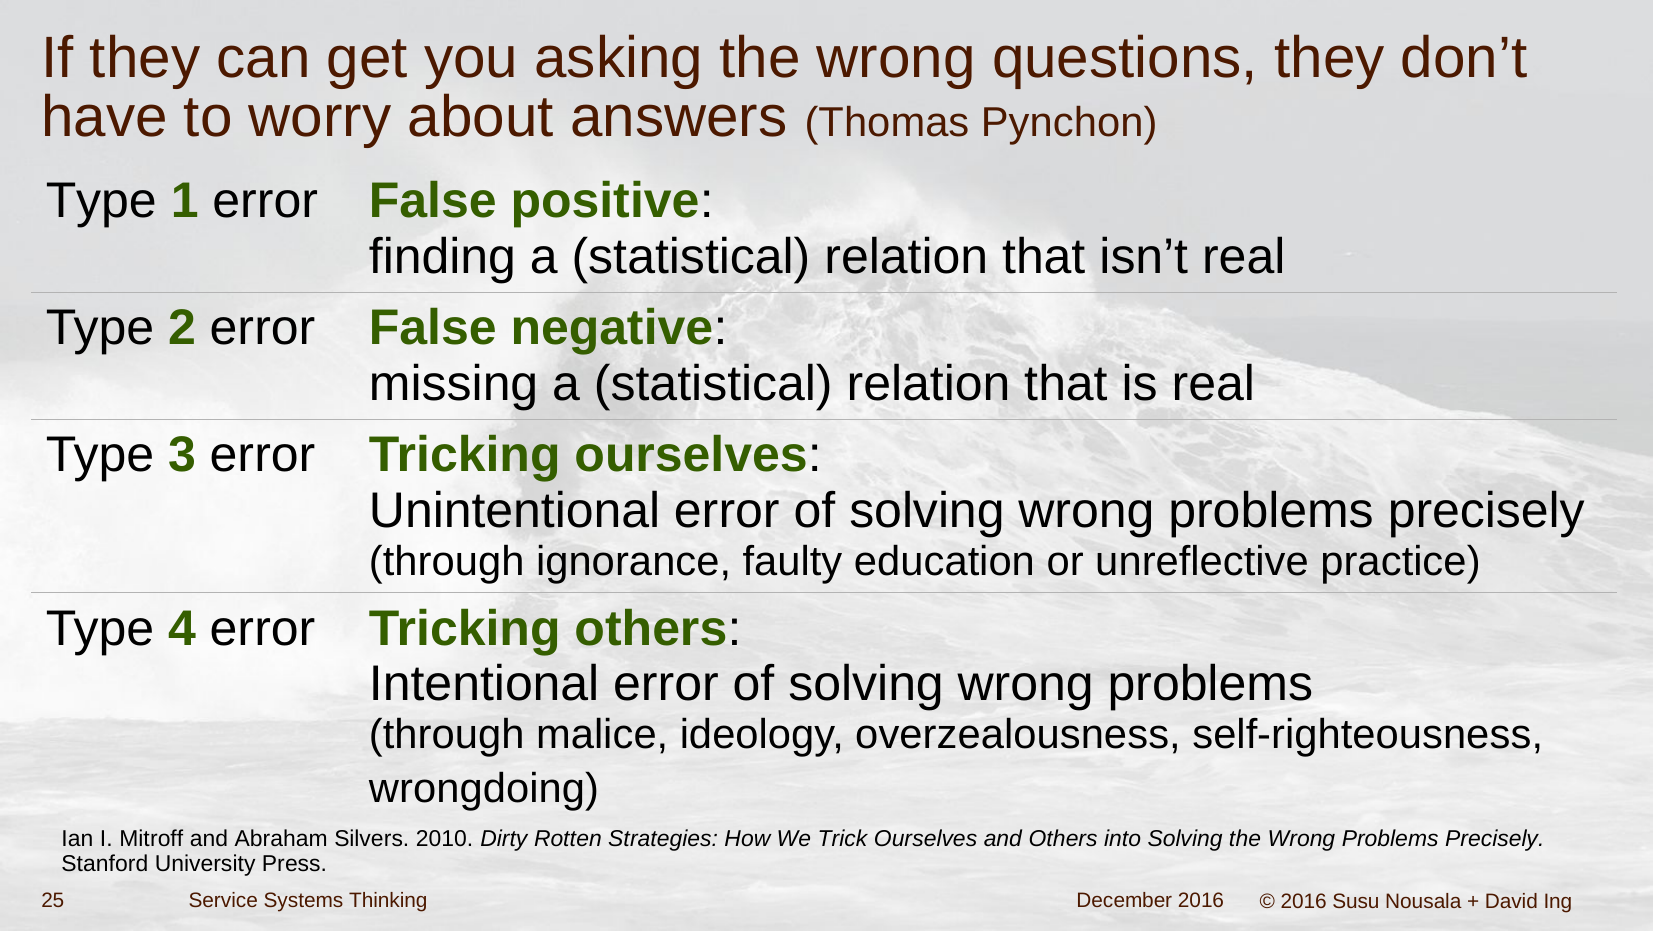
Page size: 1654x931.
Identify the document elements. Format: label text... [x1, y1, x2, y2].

table_cell Tricking others: Intentional error of solving wrong problems (through malice, ideology, overzealousness, self-righteousness, wrongdoing) [354, 593, 1617, 818]
table_header False positive: finding a (statistical) relation that isn’t real [354, 165, 1617, 292]
table_cell False negative: missing a (statistical) relation that is real [354, 293, 1617, 419]
table_cell Tricking ourselves: Unintentional error of solving wrong problems precisely (through ignorance, faulty education or unreflective practice) [354, 420, 1617, 592]
table_cell Type 4 error [31, 593, 354, 821]
picture [0, 0, 1653, 931]
table_cell Type 3 error [31, 420, 354, 592]
text_box Ian I. Mitroff and Abraham Silvers. 2010. Dirty Rotten Strategies: How We Trick Ourselves and Others into Solving the Wrong Problems Precisely. Stanford University Press. [46, 818, 1631, 884]
table_cell Type 2 error [31, 293, 354, 419]
title If they can get you asking the wrong questions, they don’t have to worry about answers (Thomas Pynchon) [41, 30, 1613, 165]
table_header Type 1 error [31, 165, 354, 292]
